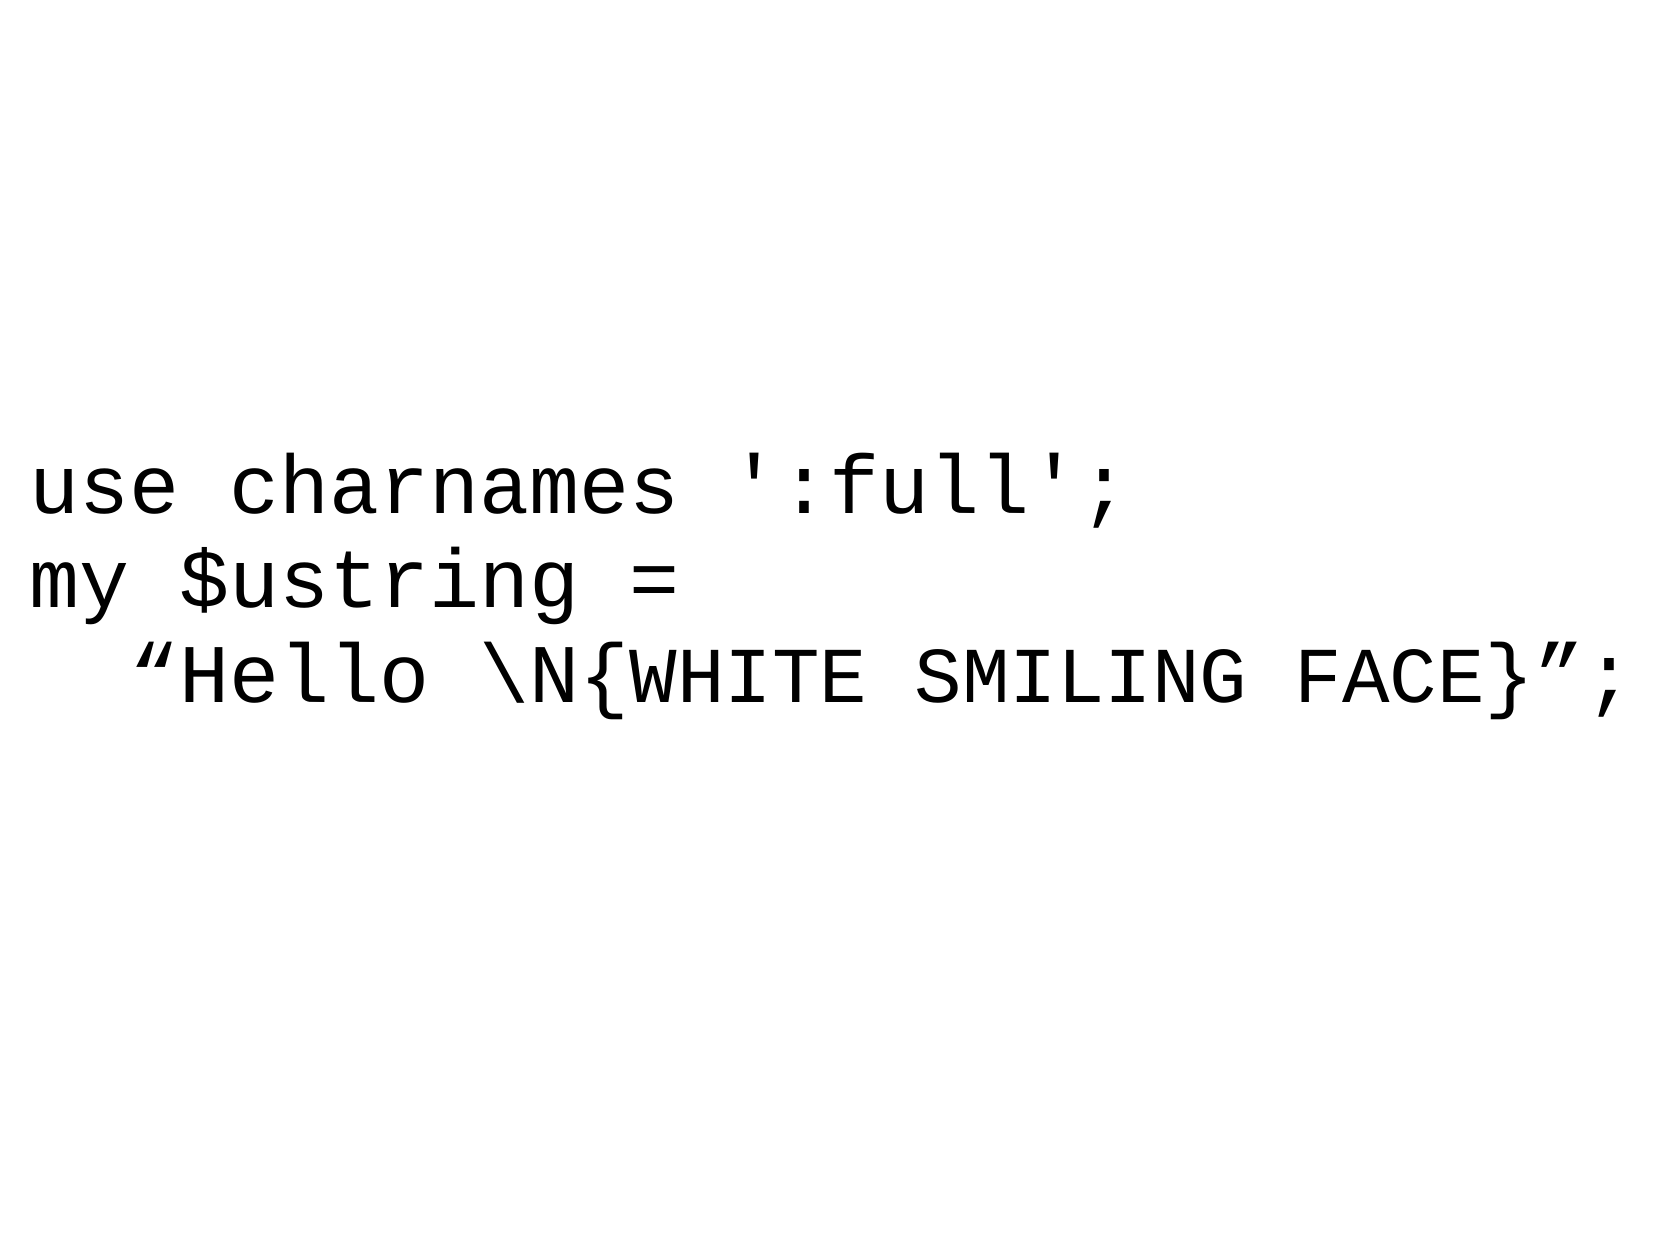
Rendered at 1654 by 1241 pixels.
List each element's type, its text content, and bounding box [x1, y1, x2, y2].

title use charnames ':full'; my $ustring = “Hello \N{WHITE SMILING FACE}”; [29, 56, 1654, 1115]
